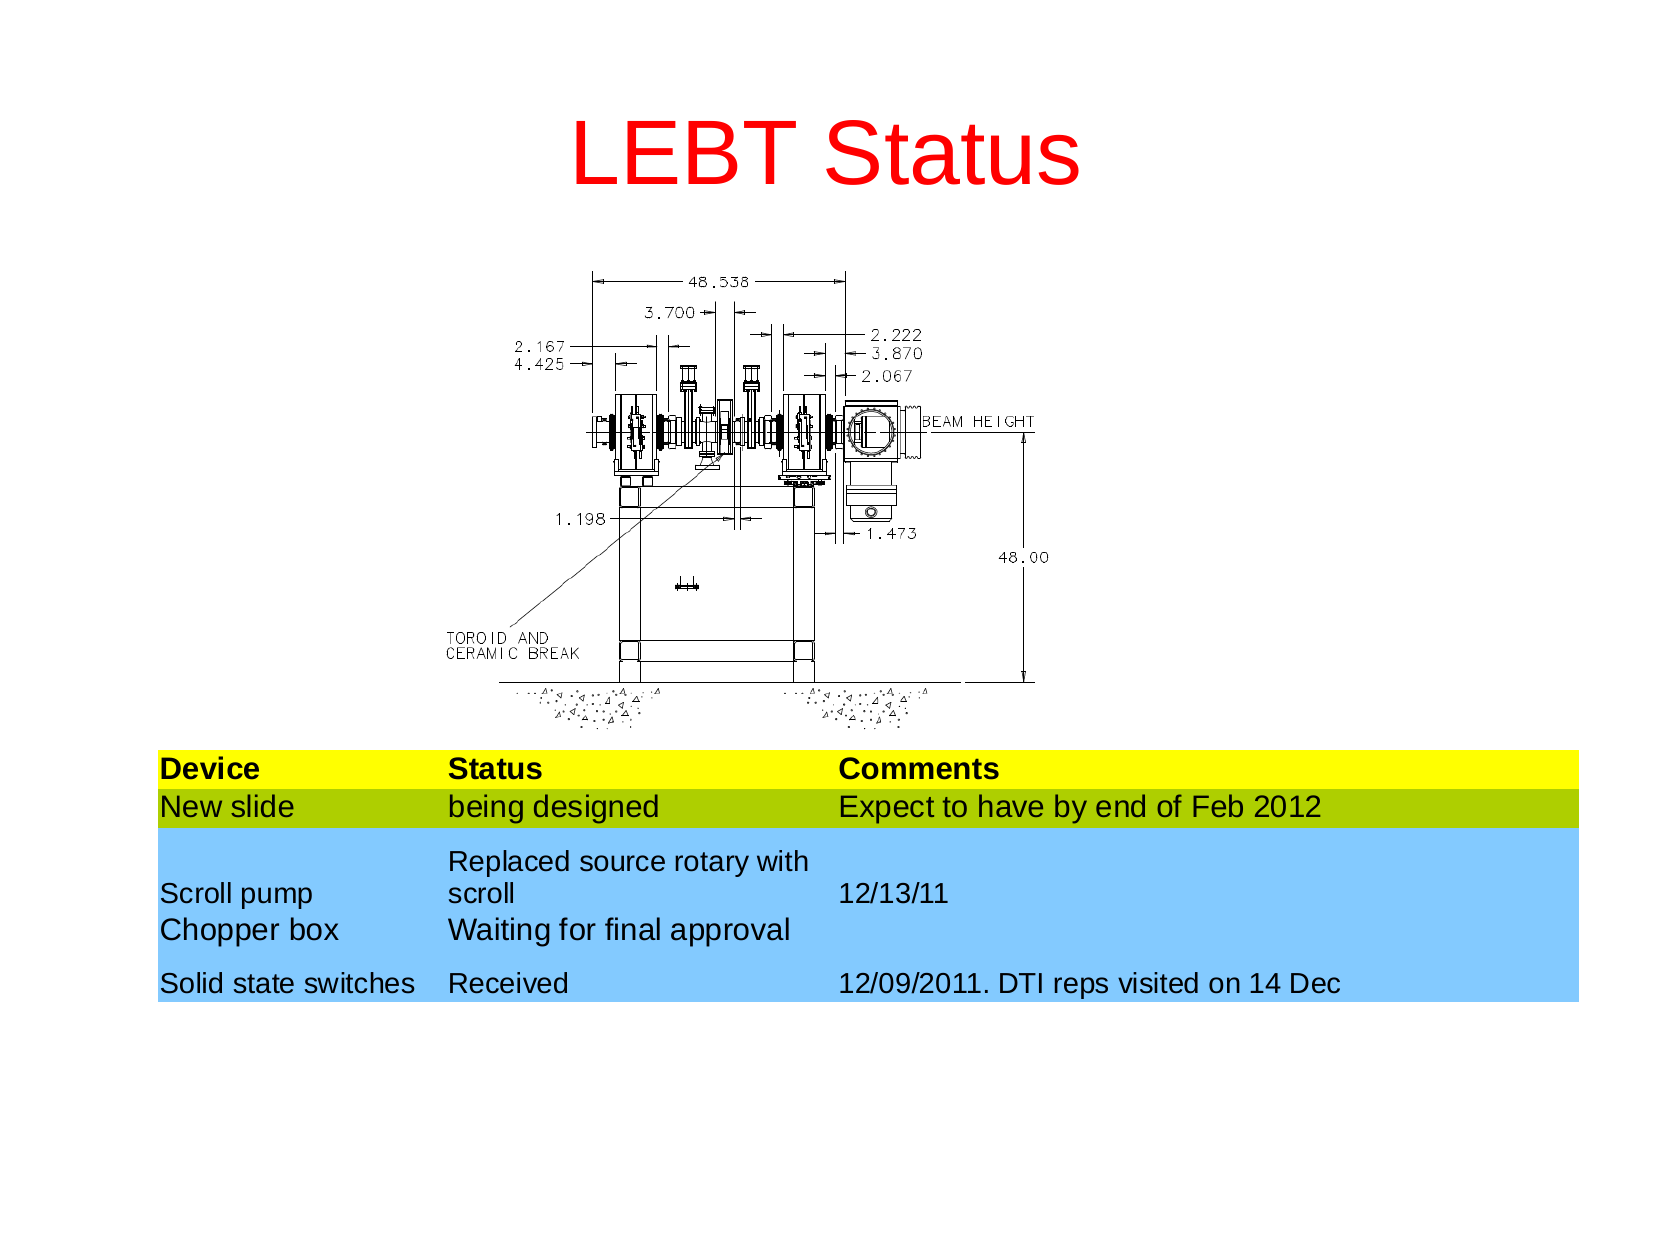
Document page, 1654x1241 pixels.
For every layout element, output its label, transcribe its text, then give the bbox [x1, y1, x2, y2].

chart [157, 750, 1581, 1208]
picture [405, 257, 1126, 740]
title LEBT Status [82, 49, 1571, 257]
